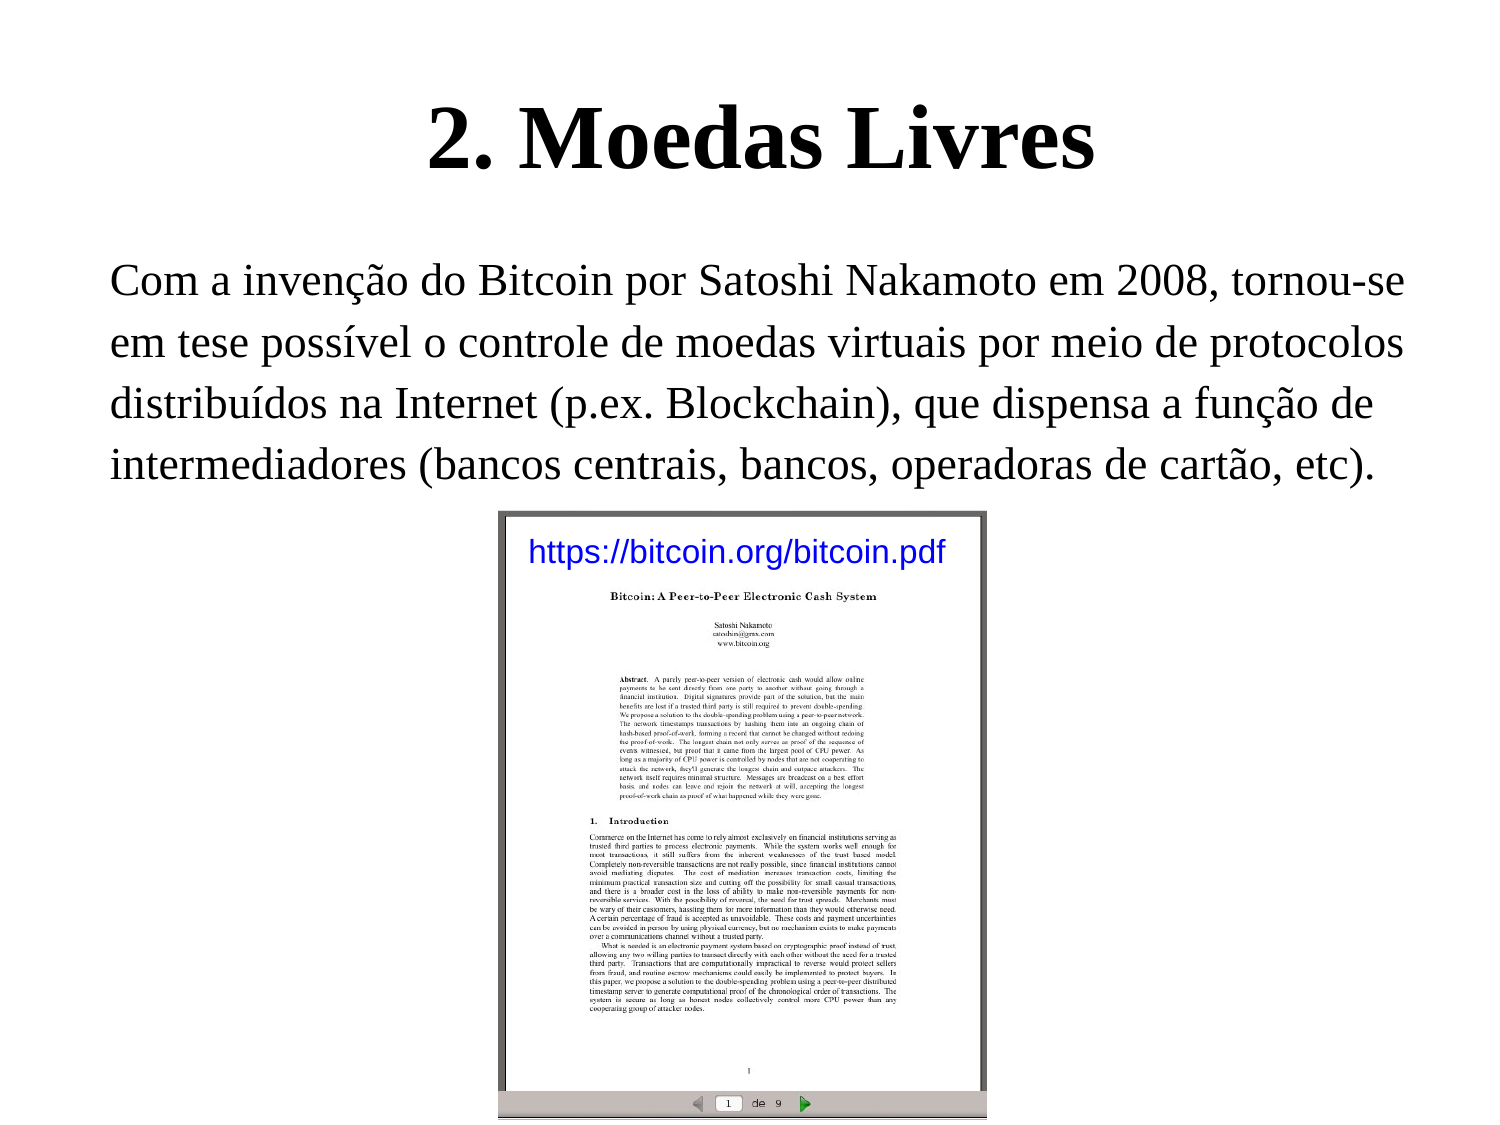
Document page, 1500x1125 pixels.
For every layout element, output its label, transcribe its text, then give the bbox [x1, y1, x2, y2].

picture [498, 510, 987, 1120]
title 2. Moedas Livres [97, 63, 1426, 214]
text_box Com a invenção do Bitcoin por Satoshi Nakamoto em 2008, tornou-se em tese possível o controle de moedas virtuais por meio de protocolos distribuídos na Internet (p.ex. Blockchain), que dispensa a função de intermediadores (bancos centrais, bancos, operadoras de cartão, etc). [56, 244, 1442, 490]
text_box https://bitcoin.org/bitcoin.pdf [528, 533, 965, 589]
